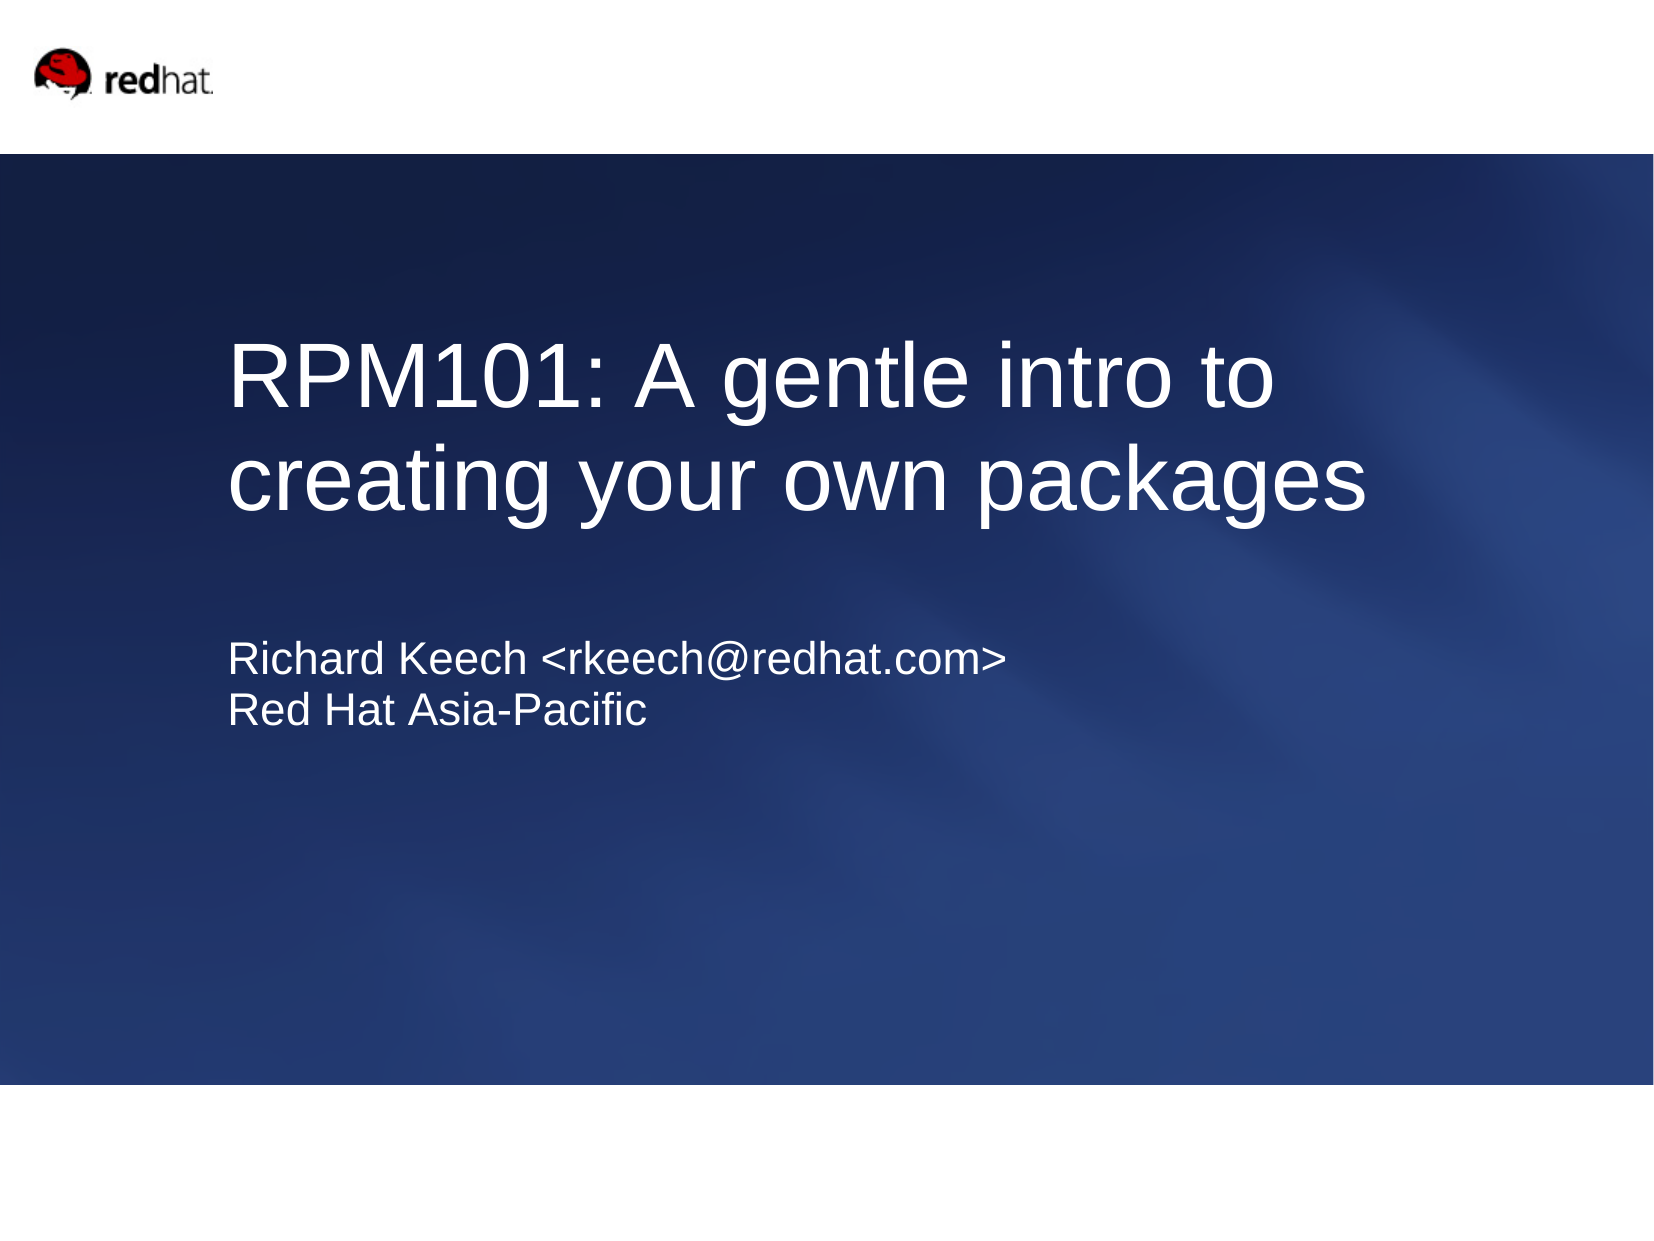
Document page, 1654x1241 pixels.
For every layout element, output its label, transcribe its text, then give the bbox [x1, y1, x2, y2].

picture [33, 46, 213, 108]
text_box RPM101: A gentle intro to creating your own packages Richard Keech <rkeech@redhat.com> Red Hat Asia-Pacific [227, 325, 1535, 986]
picture [0, 154, 1654, 1085]
